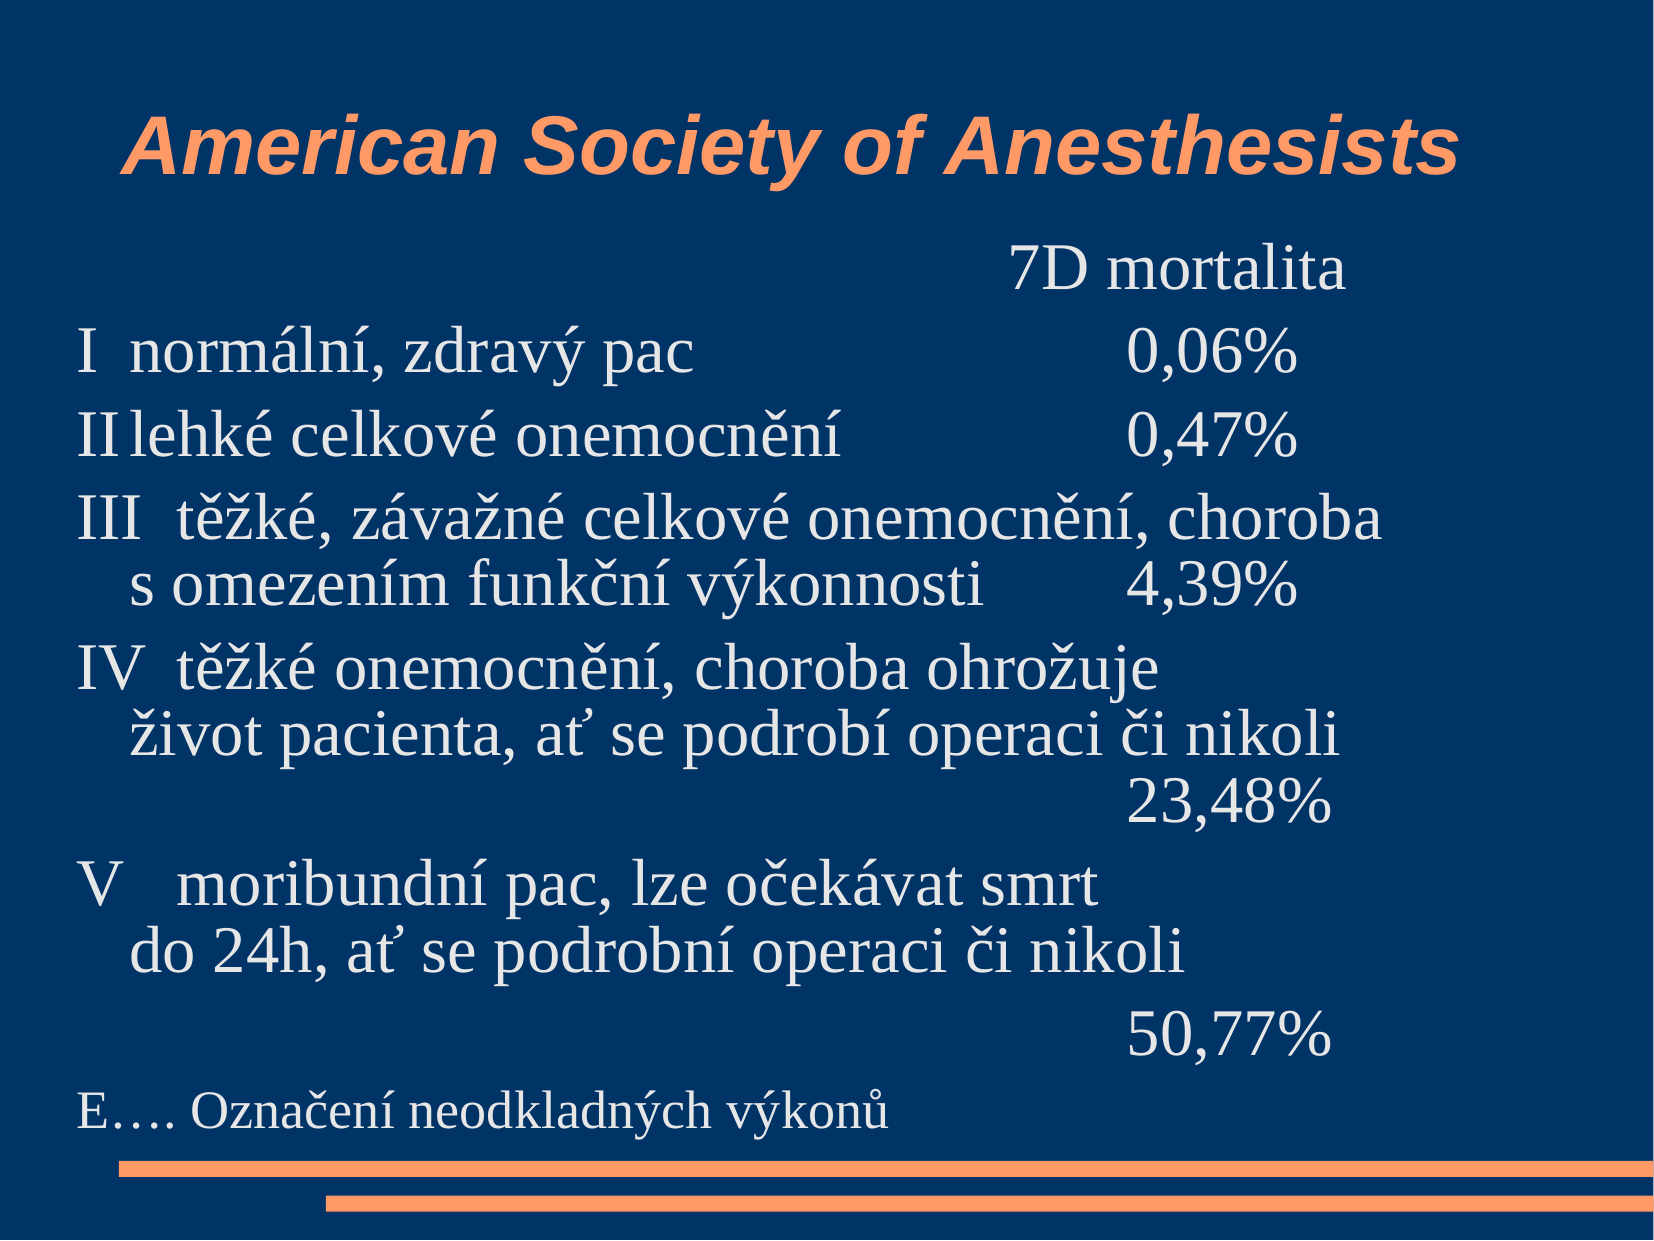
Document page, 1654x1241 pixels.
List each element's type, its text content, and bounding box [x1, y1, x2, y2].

list 7D mortalita I normální, zdravý pac 0,06% II lehké celkové onemocnění 0,47% III těžké, závažné celkové onemocnění, choroba s omezením funkční výkonnosti 4,39% IV těžké onemocnění, choroba ohrožuje život pacienta, ať se podrobí operaci či nikoli 23,48% V moribundní pac, lze očekávat smrt do 24h, ať se podrobní operaci či nikoli 50,77% E…. Označení neodkladných výkonů [59, 236, 1654, 1216]
title American Society of Anesthesists [121, 46, 1534, 236]
